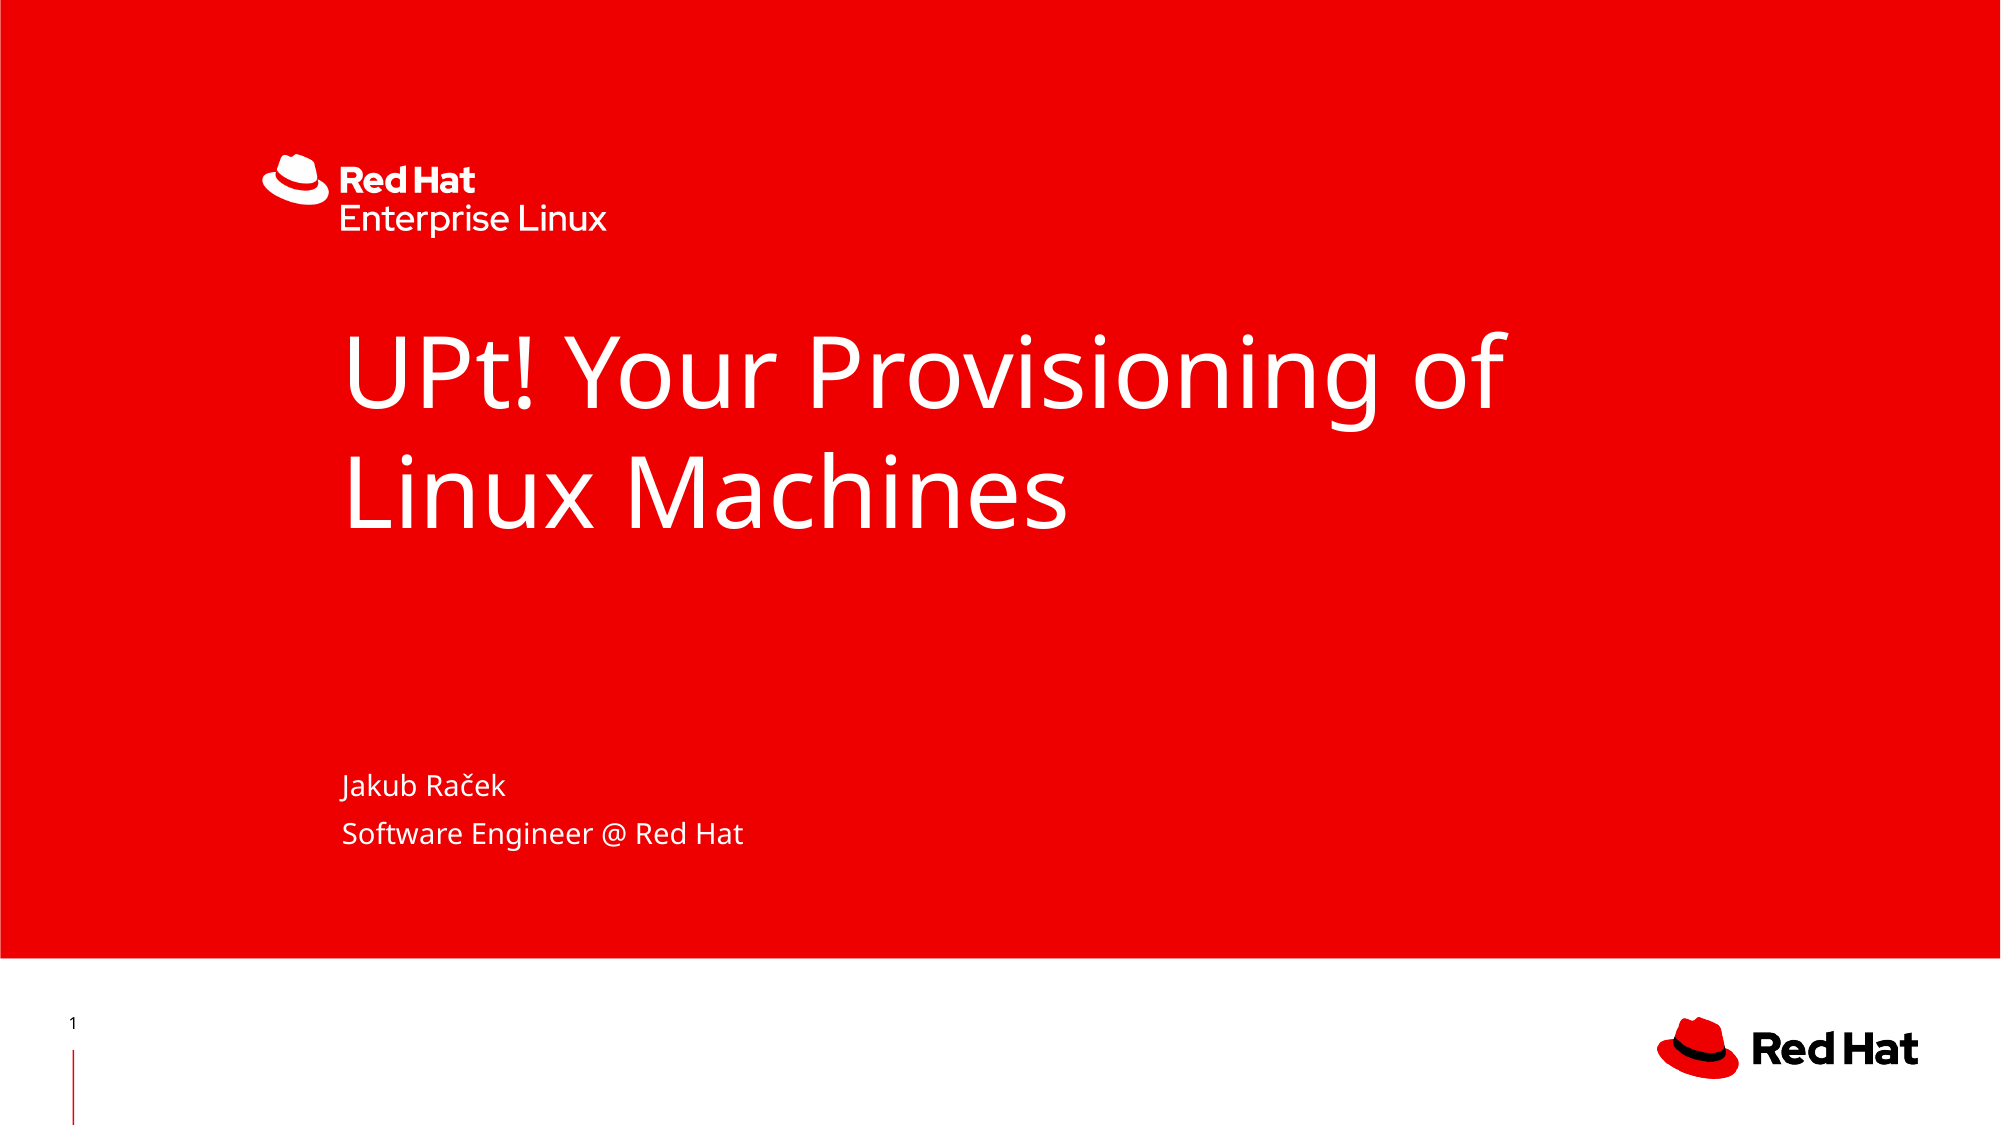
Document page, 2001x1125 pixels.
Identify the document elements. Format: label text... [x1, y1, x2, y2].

title UPt! Your Provisioning of Linux Machines [341, 286, 1578, 549]
slide_number <number> [13, 1012, 134, 1036]
subtitle Jakub Raček Software Engineer @ Red Hat [341, 755, 907, 855]
picture [0, 0, 2001, 1125]
picture [1657, 1017, 1918, 1079]
